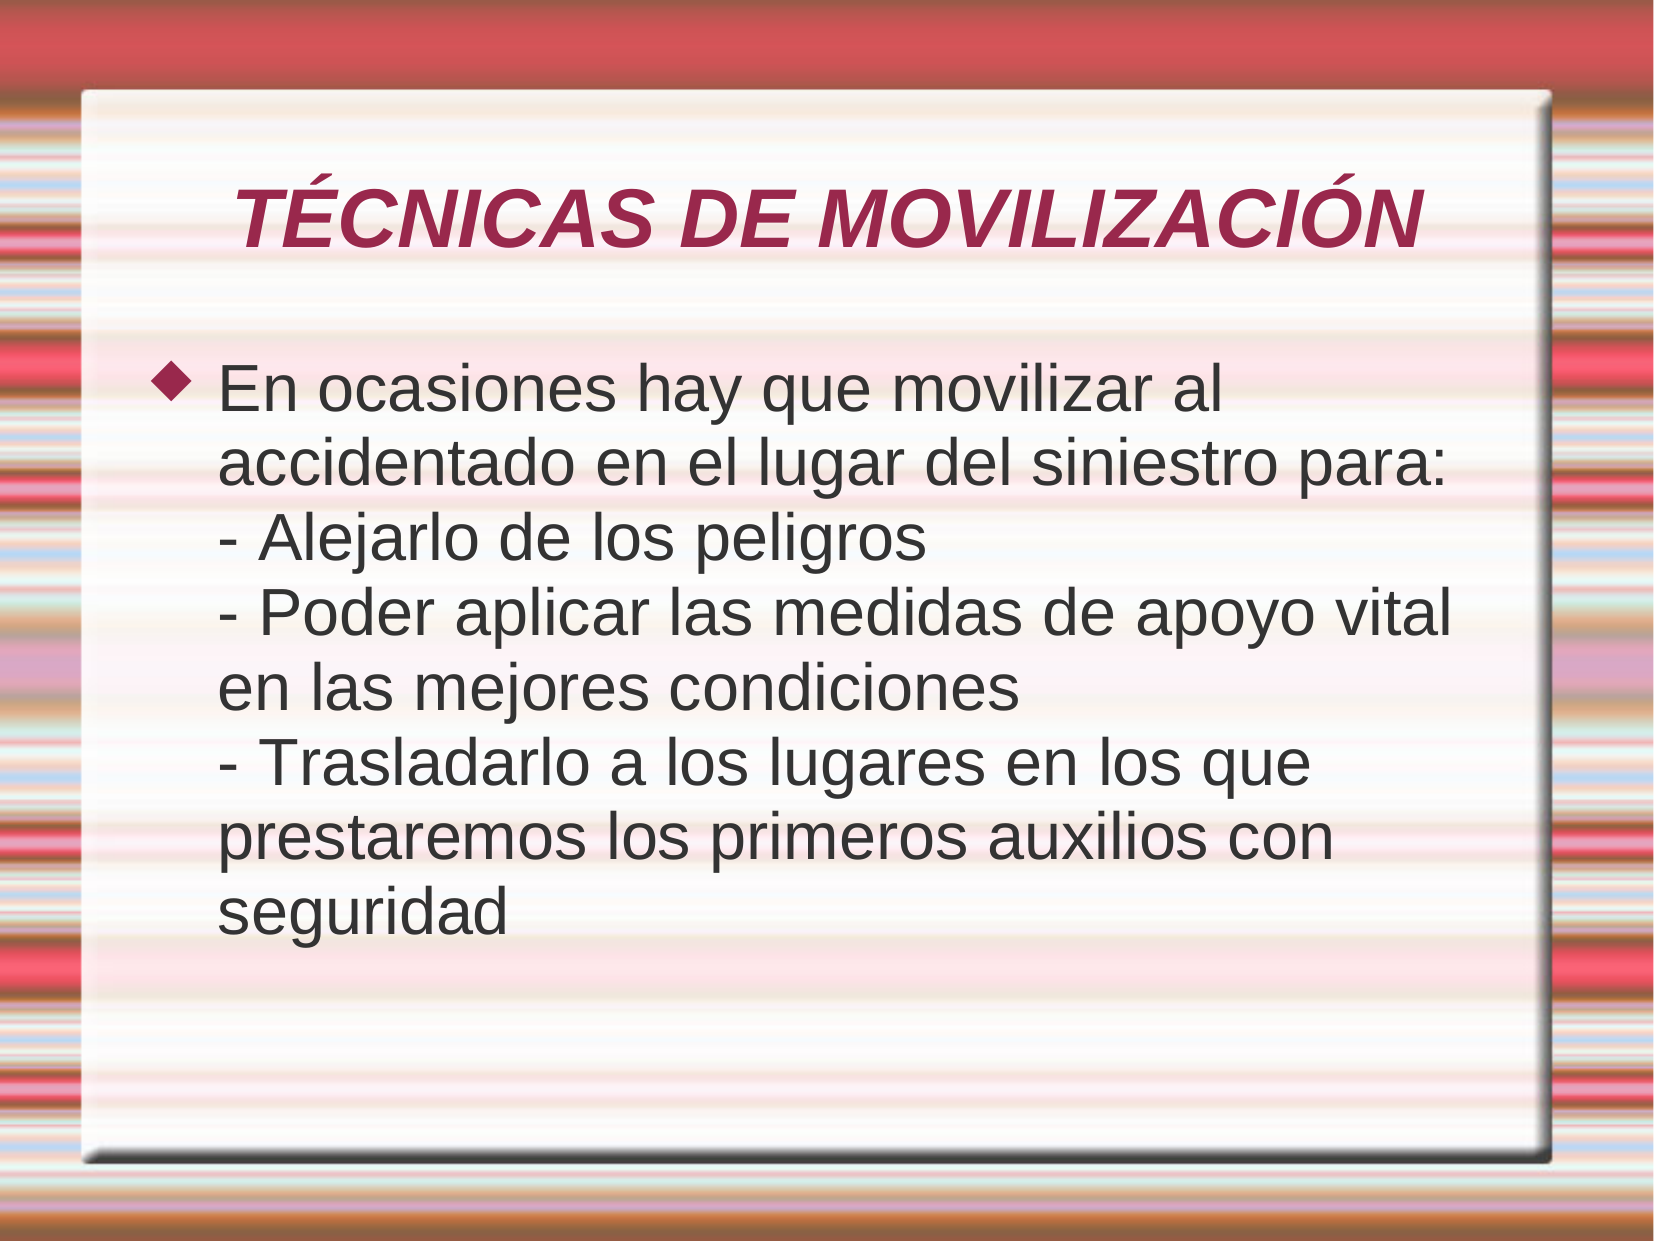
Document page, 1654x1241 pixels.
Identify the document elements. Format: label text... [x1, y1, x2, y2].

title TÉCNICAS DE MOVILIZACIÓN [121, 114, 1534, 322]
picture [0, 0, 1654, 1241]
list En ocasiones hay que movilizar al accidentado en el lugar del siniestro para: - Alejarlo de los peligros - Poder aplicar las medidas de apoyo vital en las mejores condiciones - Trasladarlo a los lugares en los que prestaremos los primeros auxilios con seguridad [134, 350, 1516, 1132]
